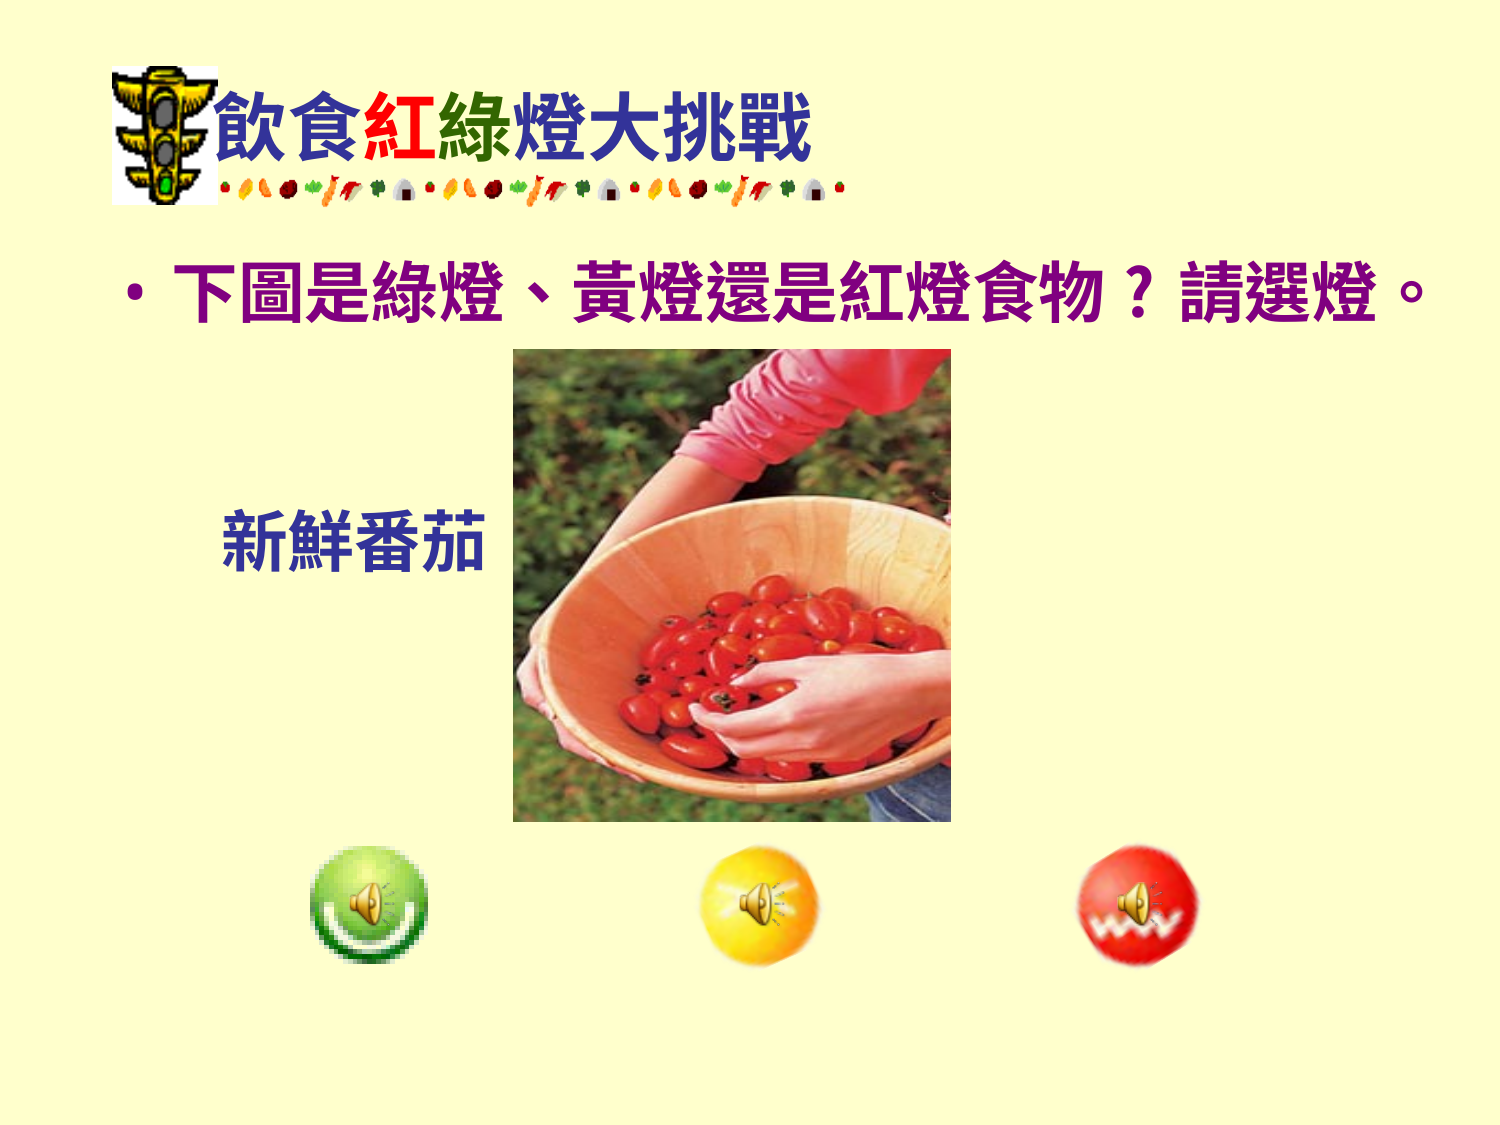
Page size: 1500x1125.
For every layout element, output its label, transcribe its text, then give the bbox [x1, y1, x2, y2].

picture [513, 349, 951, 988]
picture [301, 846, 443, 964]
list 下圖是綠燈、黃燈還是紅燈食物?請選燈。 [100, 243, 1436, 351]
text_box 新鮮番茄 [206, 491, 504, 588]
picture [1048, 817, 1231, 992]
text_box 飲食紅綠燈大挑戰 [194, 78, 868, 173]
picture [112, 66, 847, 209]
